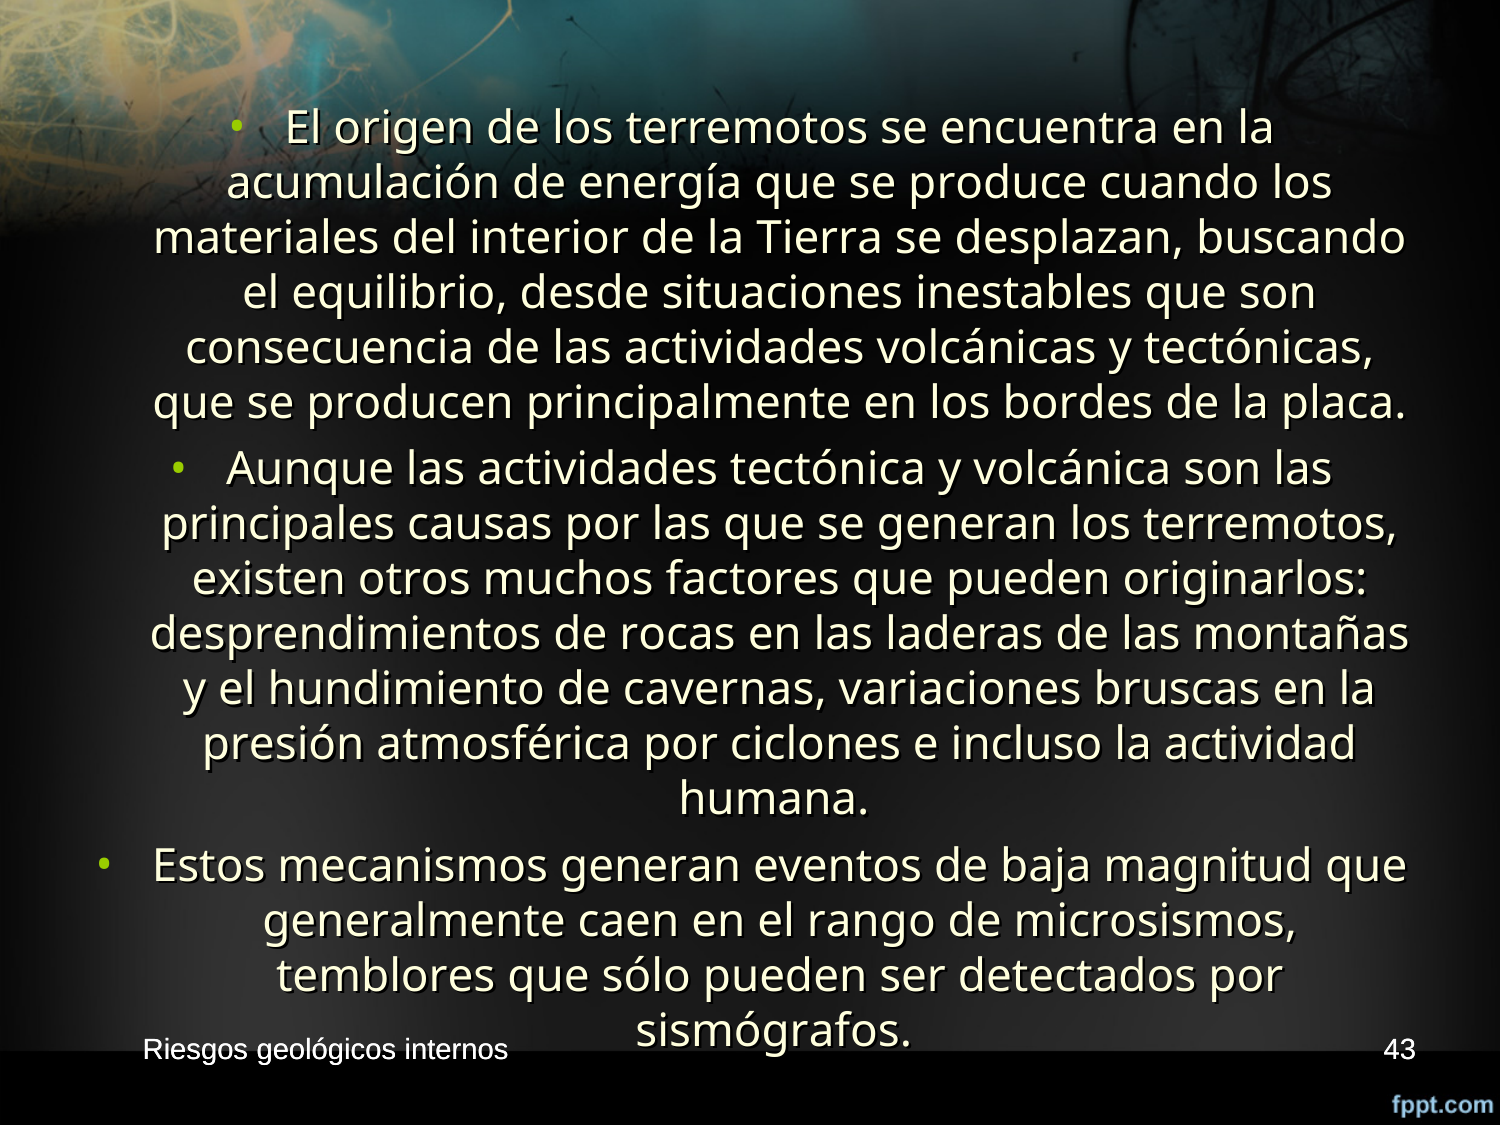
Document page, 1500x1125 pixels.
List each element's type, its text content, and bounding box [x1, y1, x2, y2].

list El origen de los terremotos se encuentra en la acumulación de energía que se produce cuando los materiales del interior de la Tierra se desplazan, buscando el equilibrio, desde situaciones inestables que son consecuencia de las actividades volcánicas y tectónicas, que se producen principalmente en los bordes de la placa. Aunque las actividades tectónica y volcánica son las principales causas por las que se generan los terremotos, existen otros muchos factores que pueden originarlos: desprendimientos de rocas en las laderas de las montañas y el hundimiento de cavernas, variaciones bruscas en la presión atmosférica por ciclones e incluso la actividad humana. Estos mecanismos generan eventos de baja magnitud que generalmente caen en el rango de microsismos, temblores que sólo pueden ser detectados por sismógrafos. [76, 90, 1427, 1008]
text_box Riesgos geológicos internos [88, 1023, 564, 1102]
picture [0, 0, 1500, 1125]
text_box <número> [1080, 1023, 1431, 1102]
